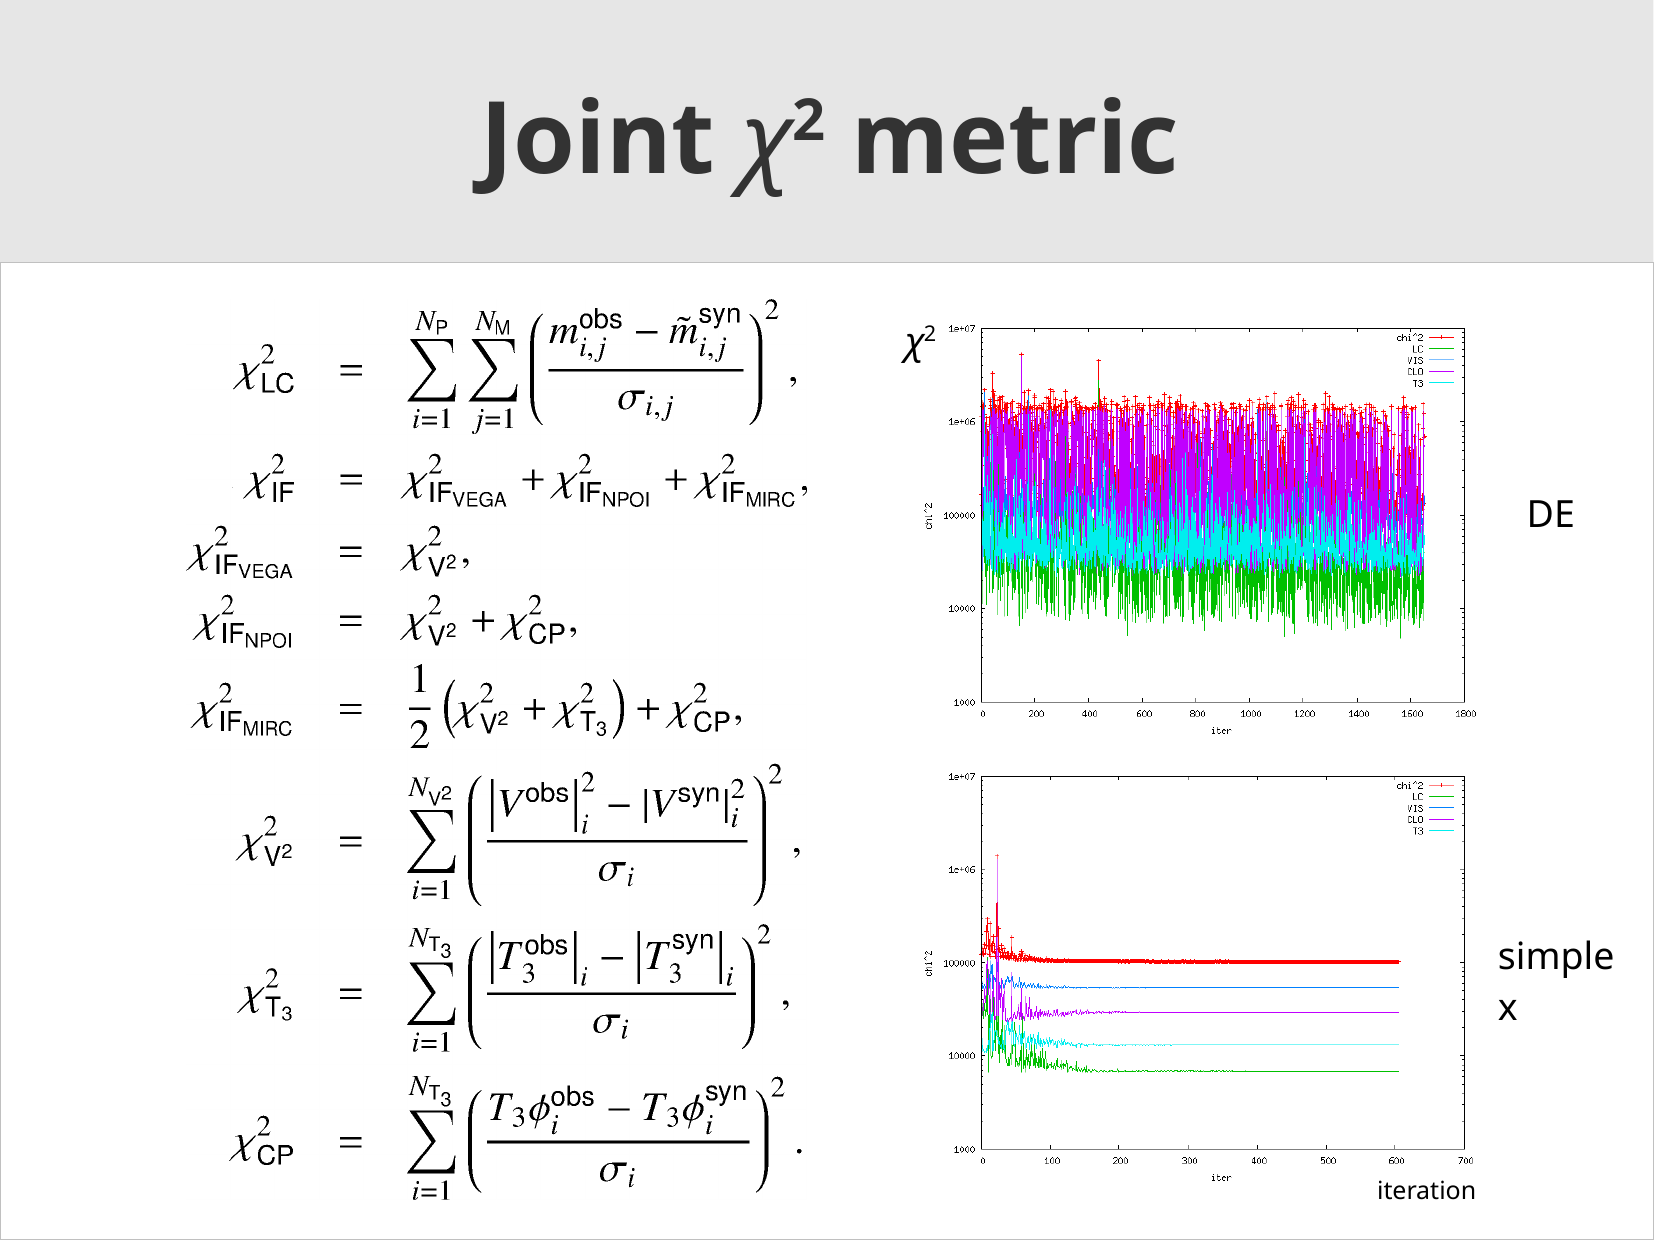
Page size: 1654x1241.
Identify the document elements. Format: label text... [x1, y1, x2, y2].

text_box simplex [1483, 921, 1639, 984]
picture [186, 299, 807, 1201]
text_box iteration [1362, 1165, 1482, 1212]
picture [919, 317, 1480, 738]
picture [919, 765, 1480, 1186]
text_box χ2 [890, 306, 953, 369]
text_box DE [1511, 480, 1617, 543]
title Joint χ2 metric [124, 31, 1537, 239]
